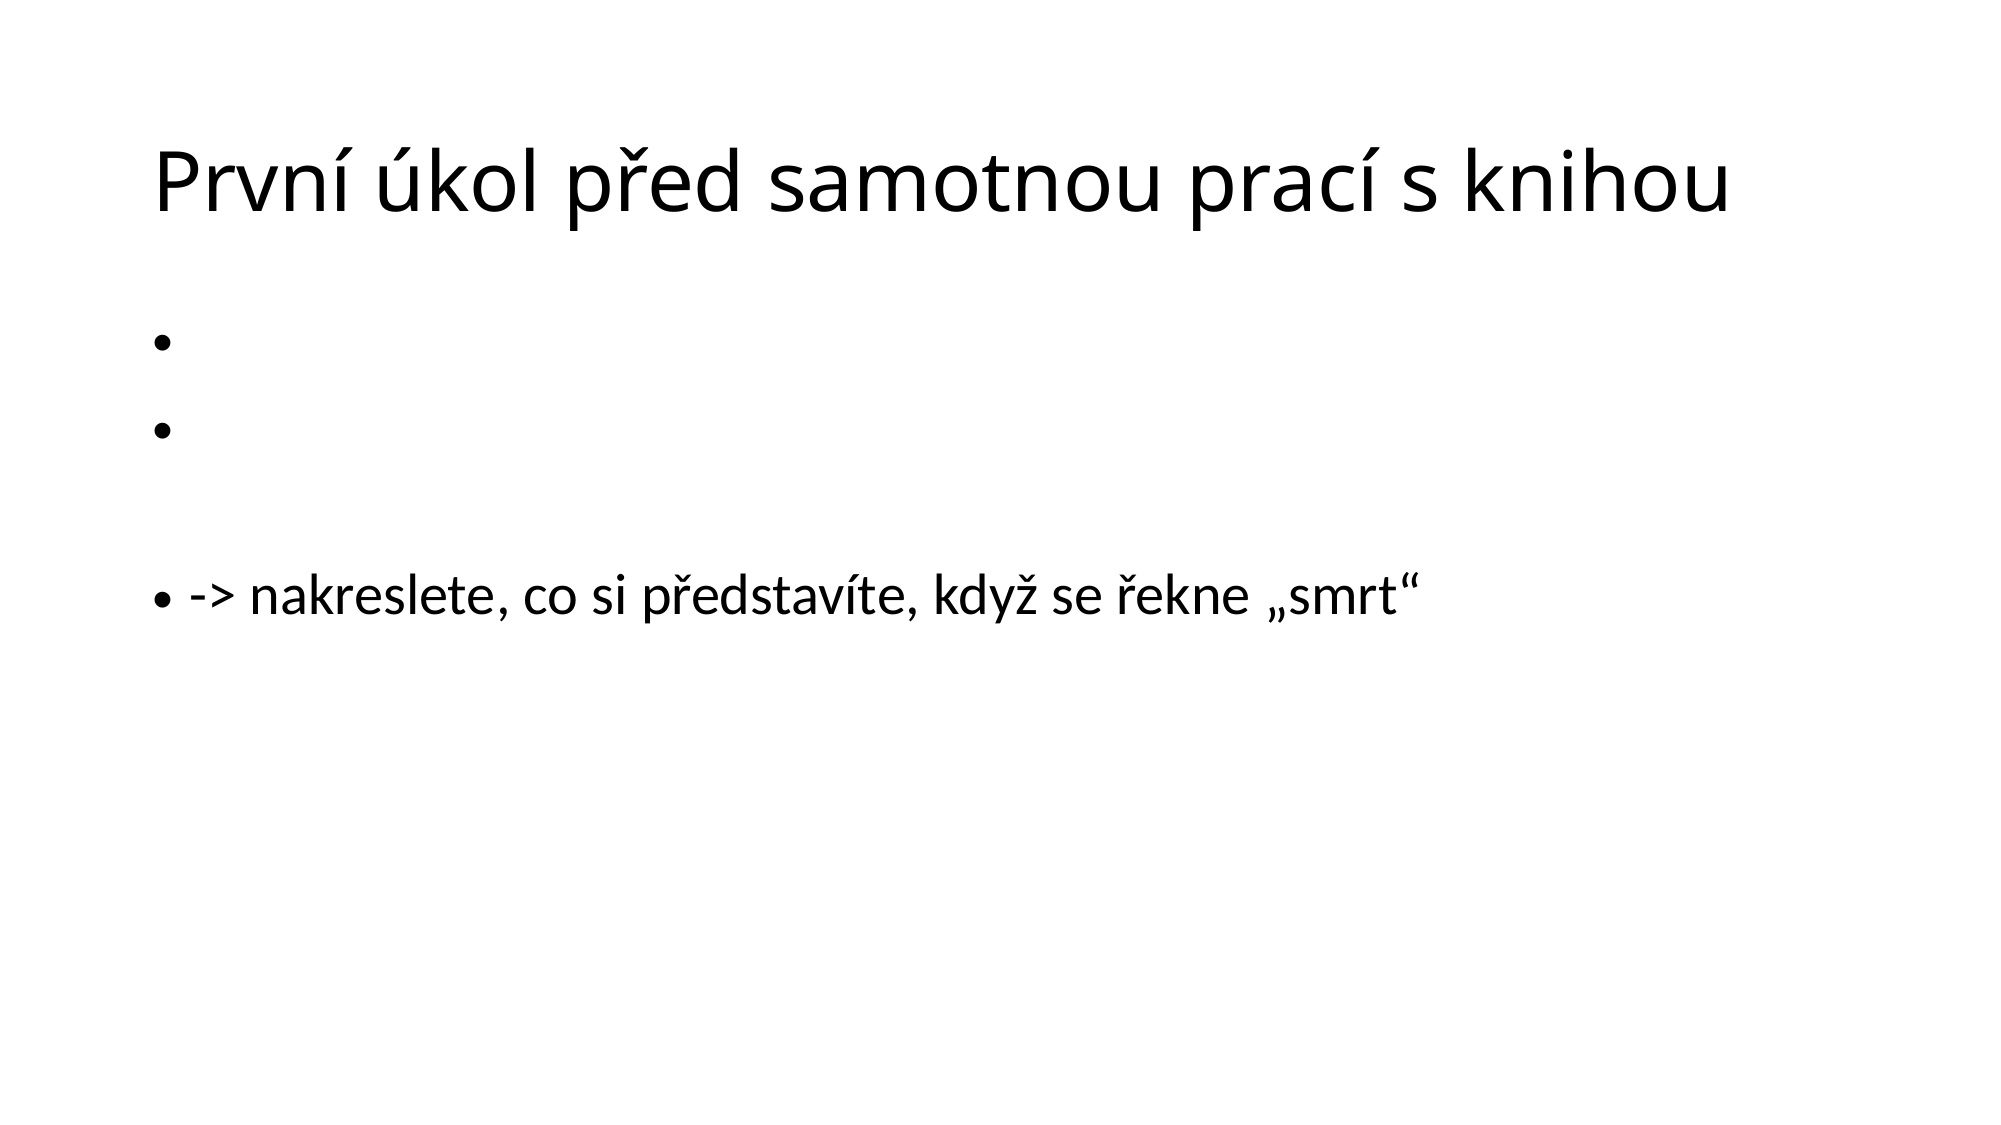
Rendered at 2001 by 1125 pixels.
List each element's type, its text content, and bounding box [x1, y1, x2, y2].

text_box -> nakreslete, co si představíte, když se řekne „smrt“ [174, 338, 1709, 637]
title První úkol před samotnou prací s knihou [137, 59, 1863, 278]
list [137, 299, 1863, 1014]
